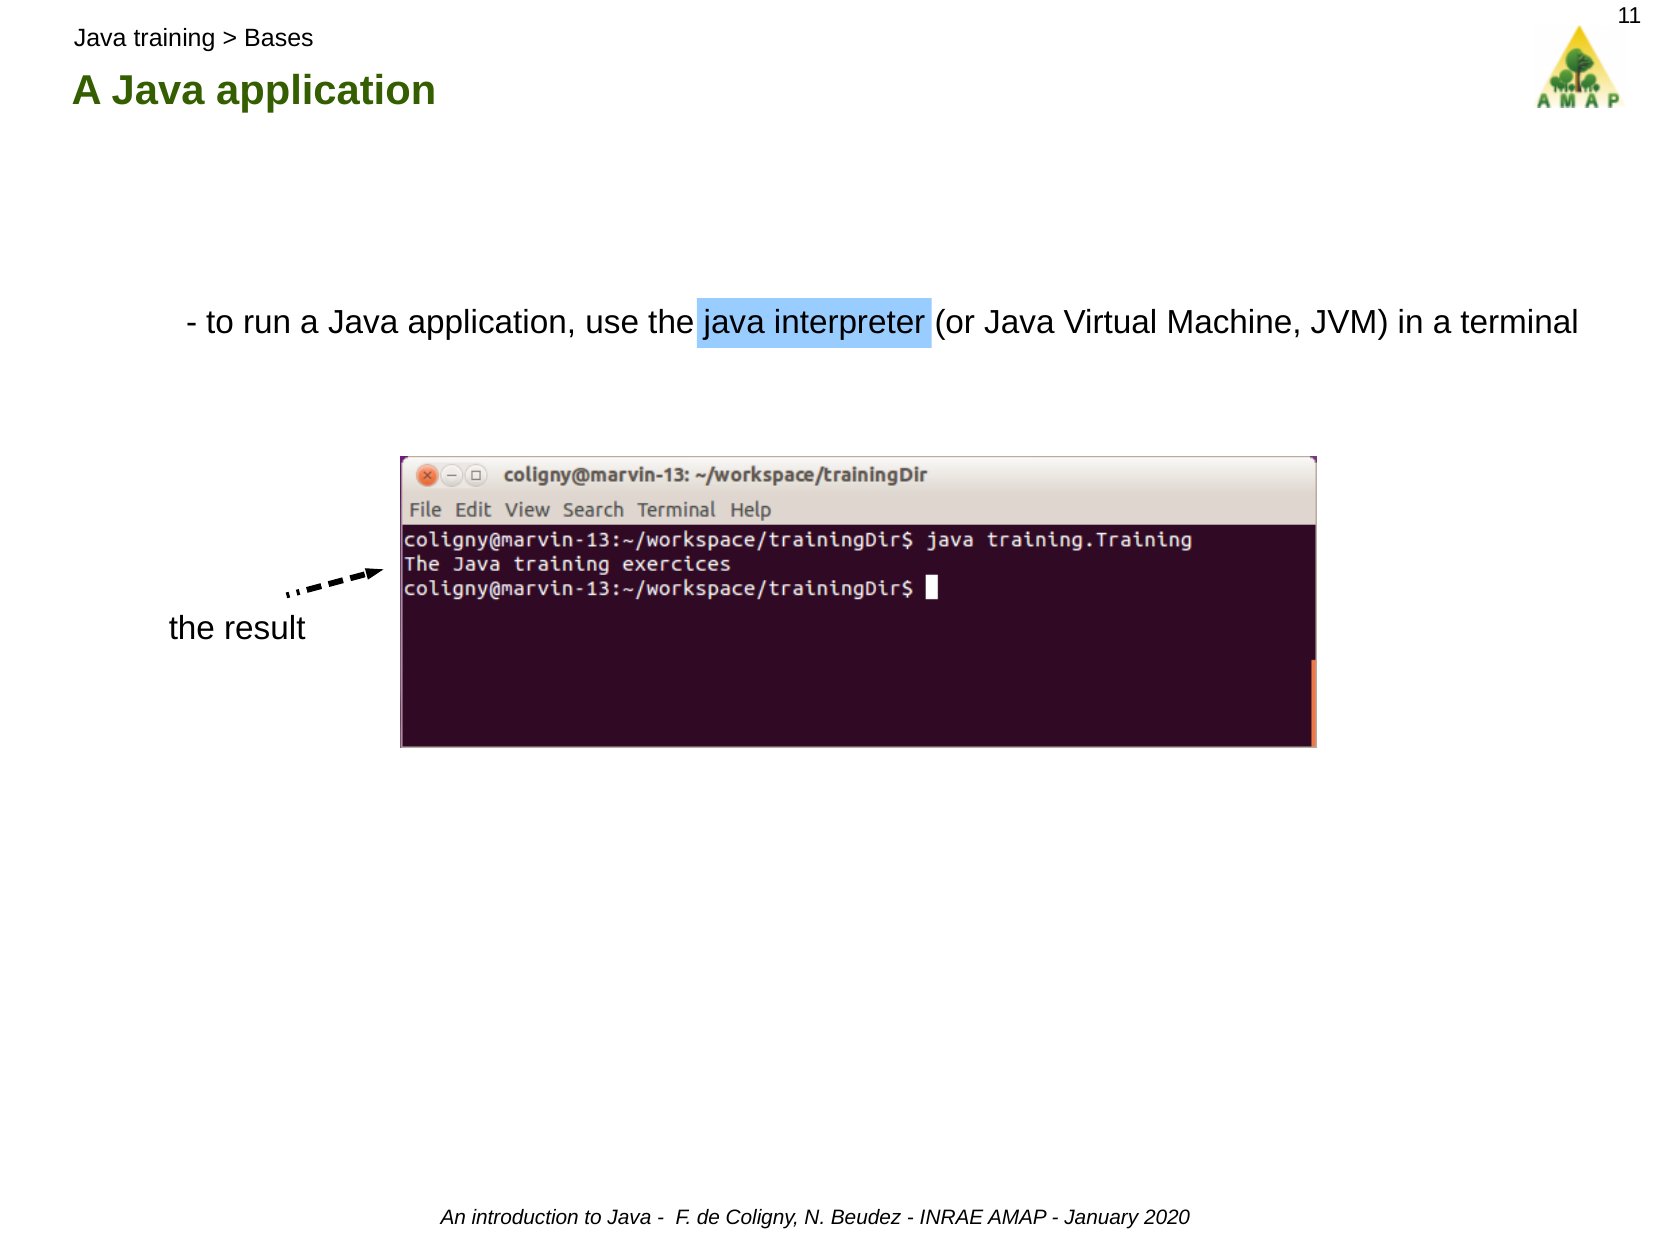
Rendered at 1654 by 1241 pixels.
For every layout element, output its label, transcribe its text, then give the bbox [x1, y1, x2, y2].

text_box Java training > Bases [59, 16, 1004, 60]
text_box A Java application [56, 59, 1120, 121]
text_box the result [153, 602, 373, 655]
text_box - to run a Java application, use the java interpreter (or Java Virtual Machine, JVM) in a terminal [171, 278, 1613, 349]
picture [400, 456, 1317, 748]
picture [1533, 25, 1627, 108]
